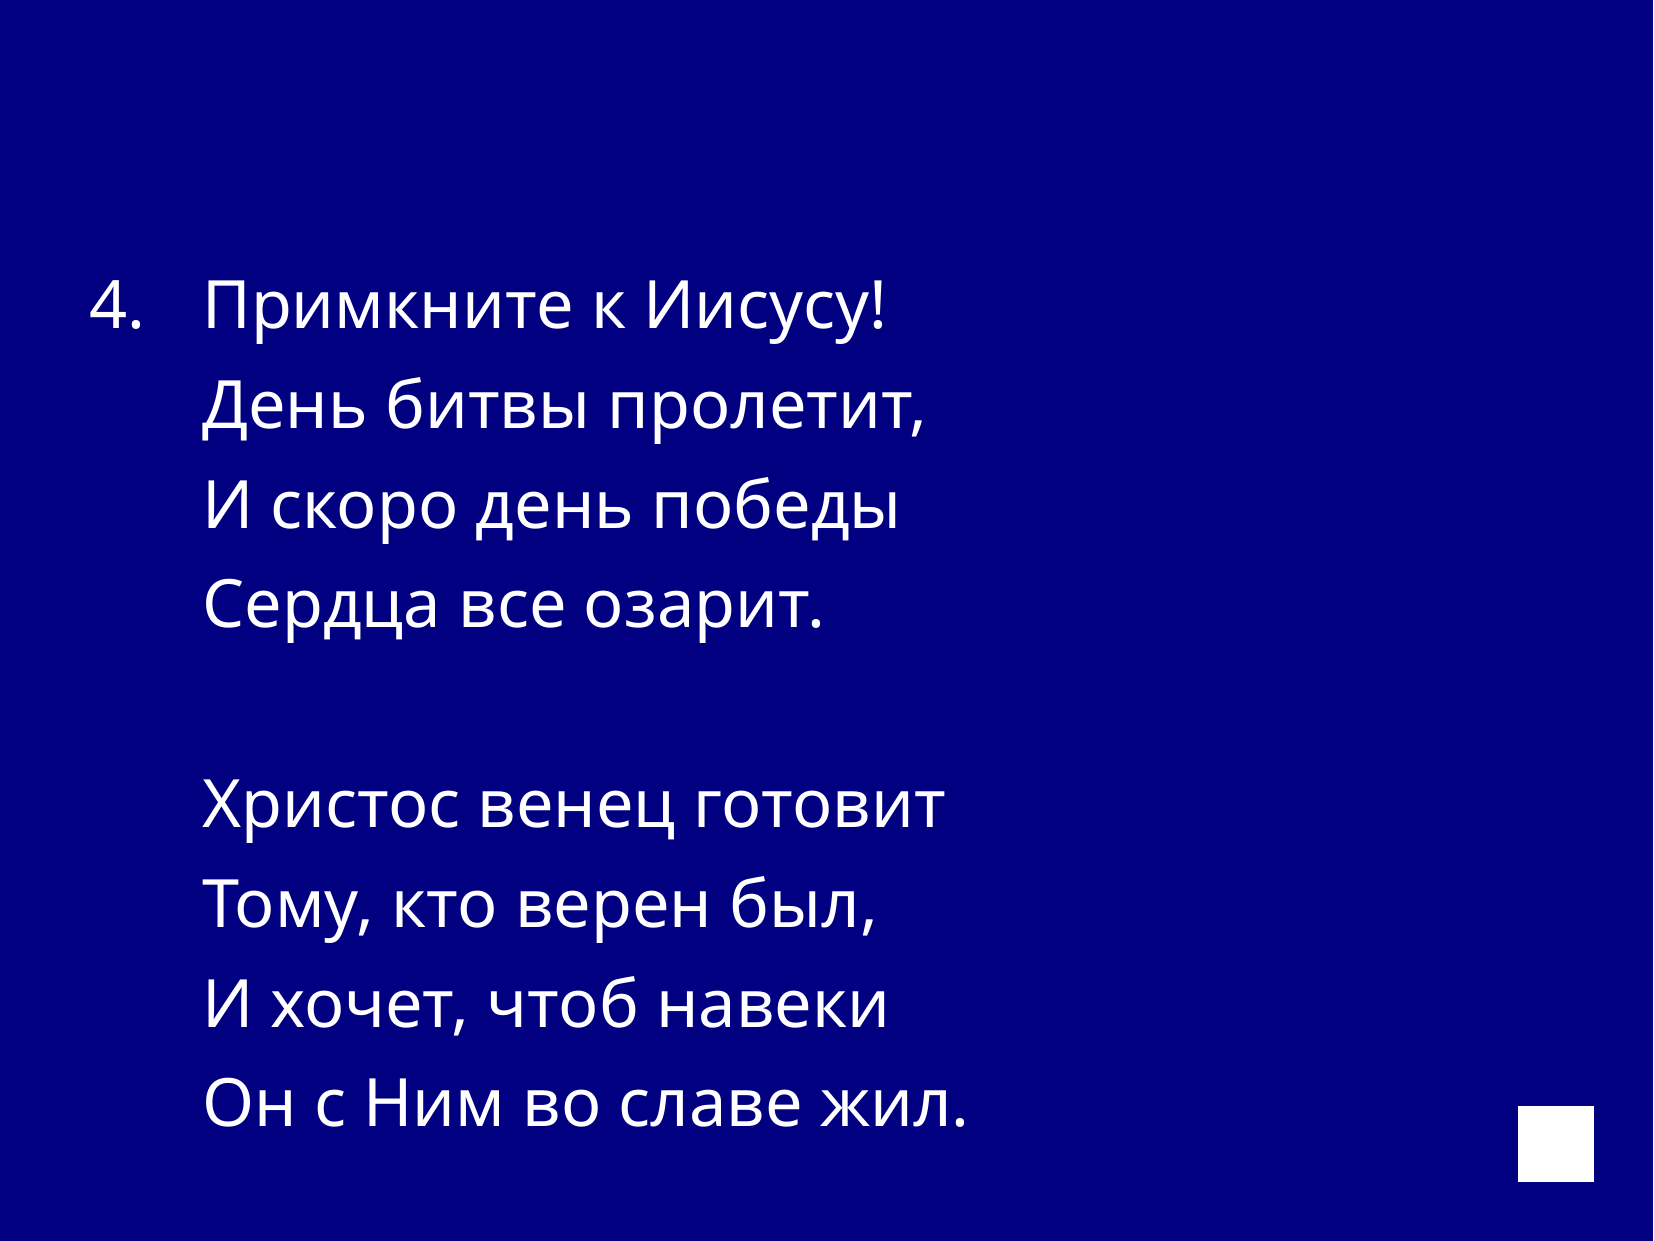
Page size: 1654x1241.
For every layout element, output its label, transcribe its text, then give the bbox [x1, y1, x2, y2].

text_box [1518, 1106, 1594, 1182]
text_box 4. Примкните к Иисусу! День битвы пролетит, И скоро день победы Сердца все озарит. Христос венец готовит Тому, кто верен был, И хочет, чтоб навеки Он с Ним во славе жил. [75, 150, 1576, 1163]
